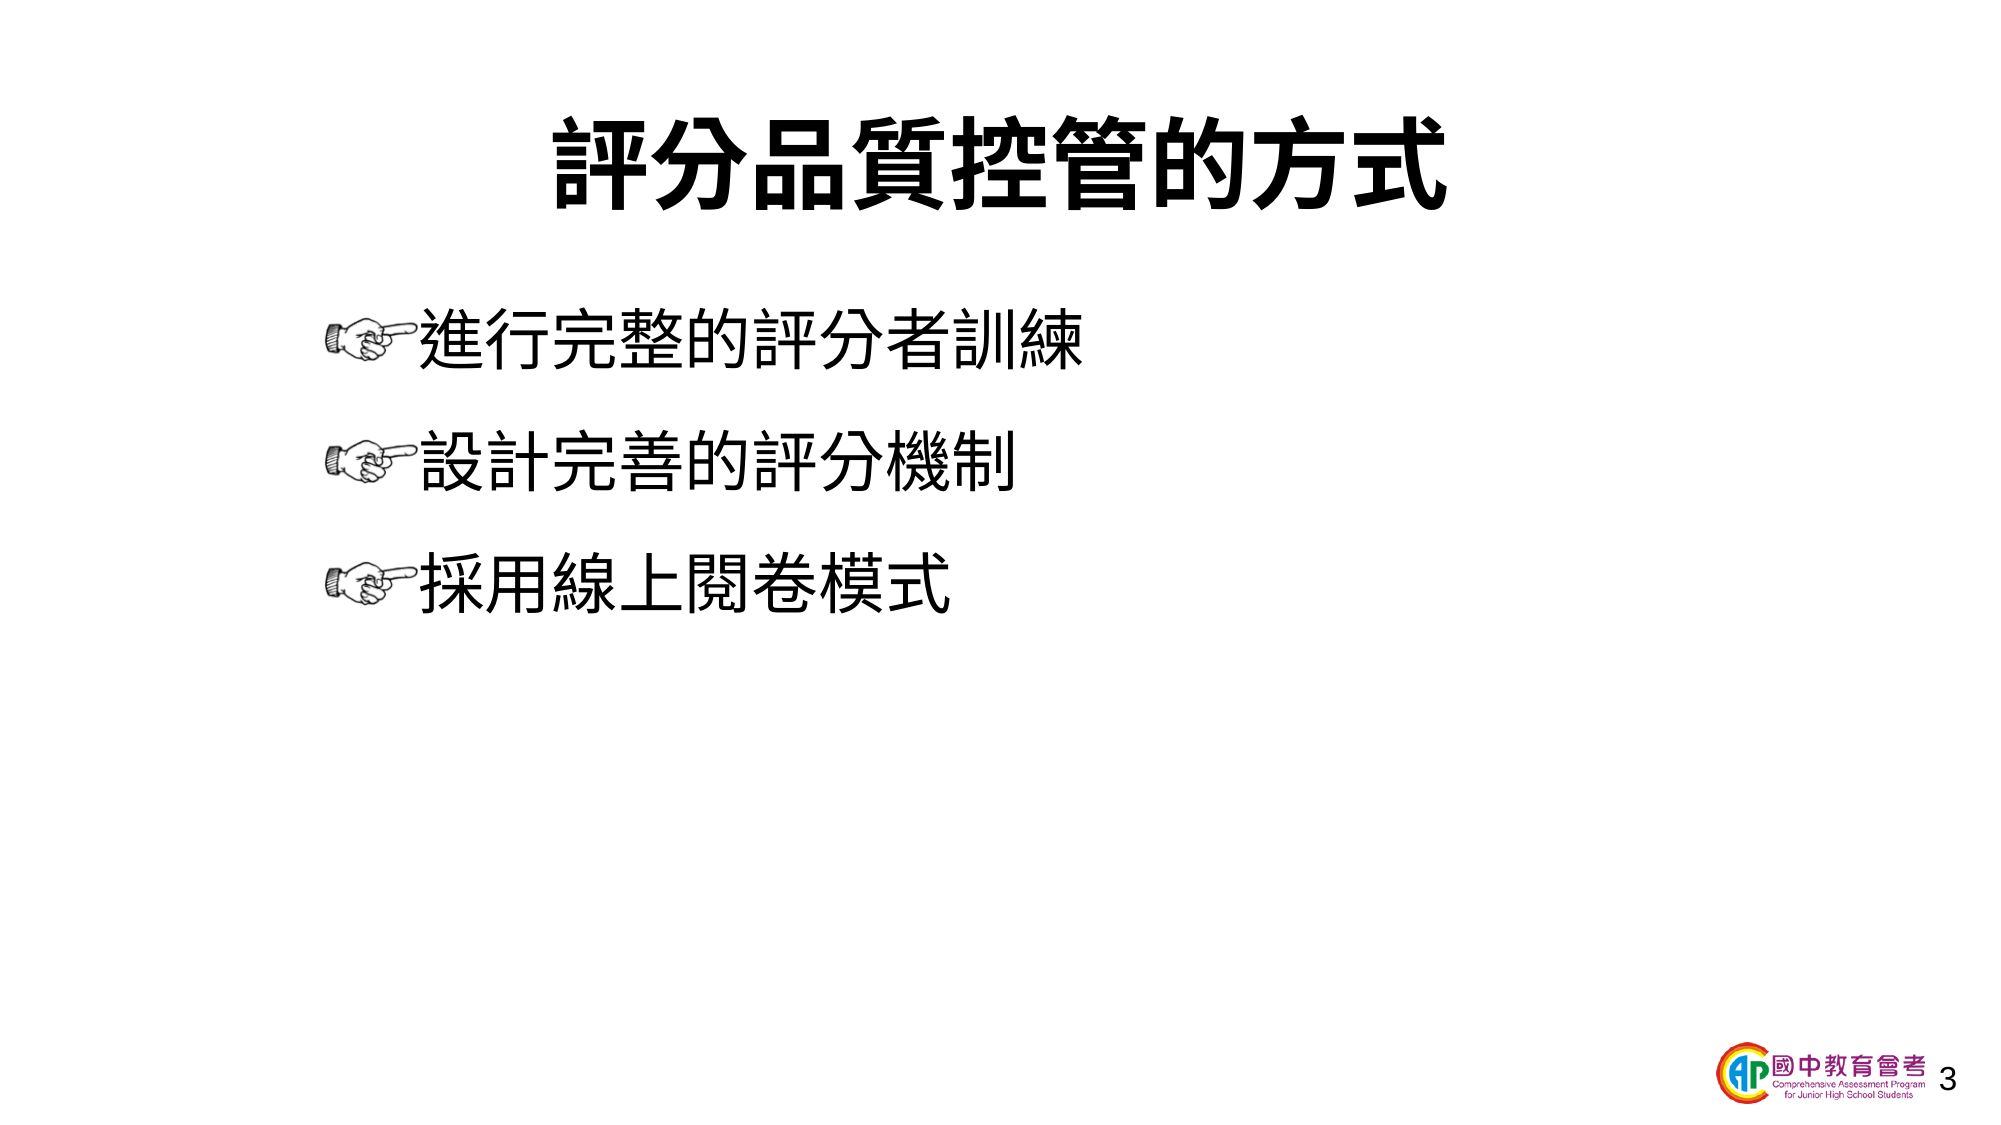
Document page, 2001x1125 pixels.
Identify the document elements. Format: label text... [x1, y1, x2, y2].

text_box 3 [1923, 1047, 2000, 1108]
list 進行完整的評分者訓練 設計完善的評分機制 採用線上閱卷模式 [308, 299, 1863, 1014]
title 評分品質控管的方式 [137, 59, 1863, 278]
